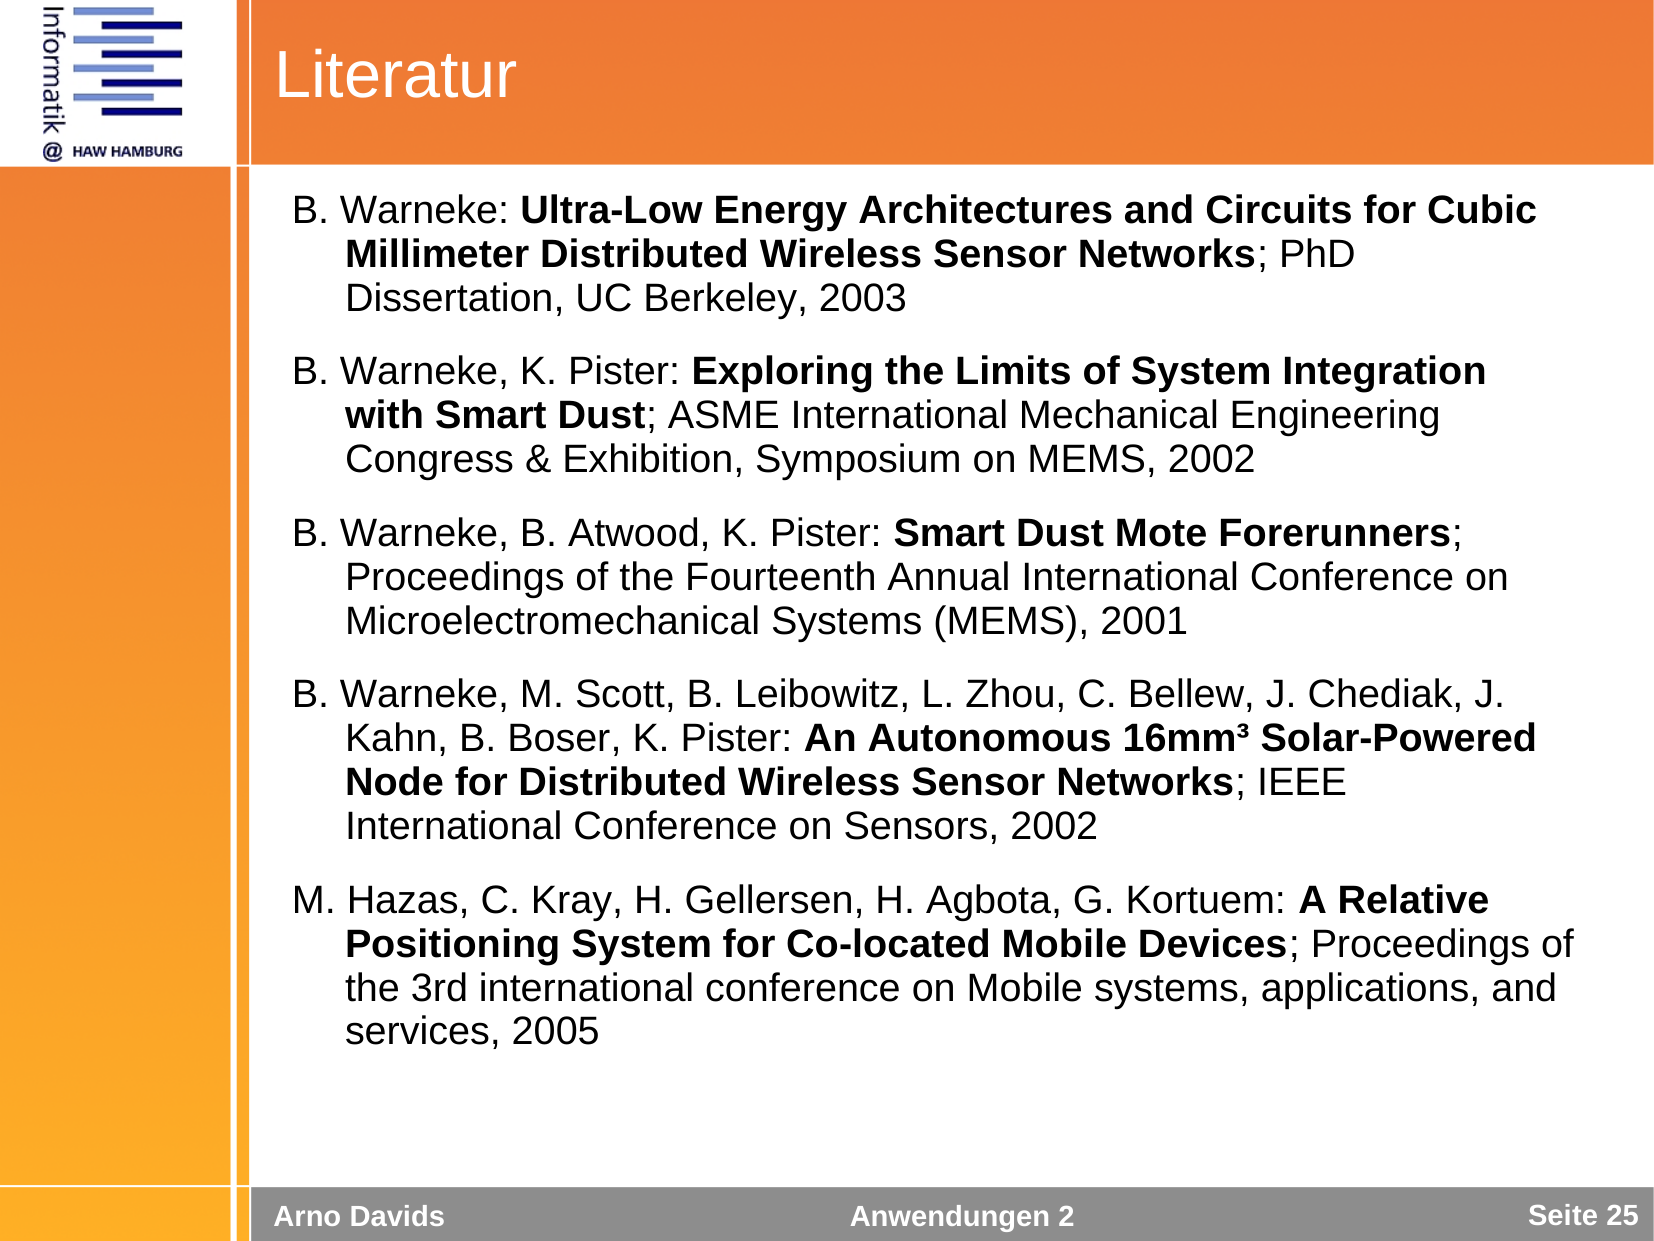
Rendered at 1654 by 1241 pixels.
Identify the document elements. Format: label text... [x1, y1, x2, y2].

picture [0, 0, 1654, 1241]
list B. Warneke: Ultra-Low Energy Architectures and Circuits for Cubic Millimeter Distributed Wireless Sensor Networks; PhD Dissertation, UC Berkeley, 2003 B. Warneke, K. Pister: Exploring the Limits of System Integration with Smart Dust; ASME International Mechanical Engineering Congress & Exhibition, Symposium on MEMS, 2002 B. Warneke, B. Atwood, K. Pister: Smart Dust Mote Forerunners; Proceedings of the Fourteenth Annual International Conference on Microelectromechanical Systems (MEMS), 2001 B. Warneke, M. Scott, B. Leibowitz, L. Zhou, C. Bellew, J. Chediak, J. Kahn, B. Boser, K. Pister: An Autonomous 16mm³ Solar-Powered Node for Distributed Wireless Sensor Networks; IEEE International Conference on Sensors, 2002 M. Hazas, C. Kray, H. Gellersen, H. Agbota, G. Kortuem: A Relative Positioning System for Co-located Mobile Devices; Proceedings of the 3rd international conference on Mobile systems, applications, and services, 2005 [274, 187, 1576, 1175]
picture [43, 5, 186, 162]
title Literatur [274, 11, 1651, 137]
